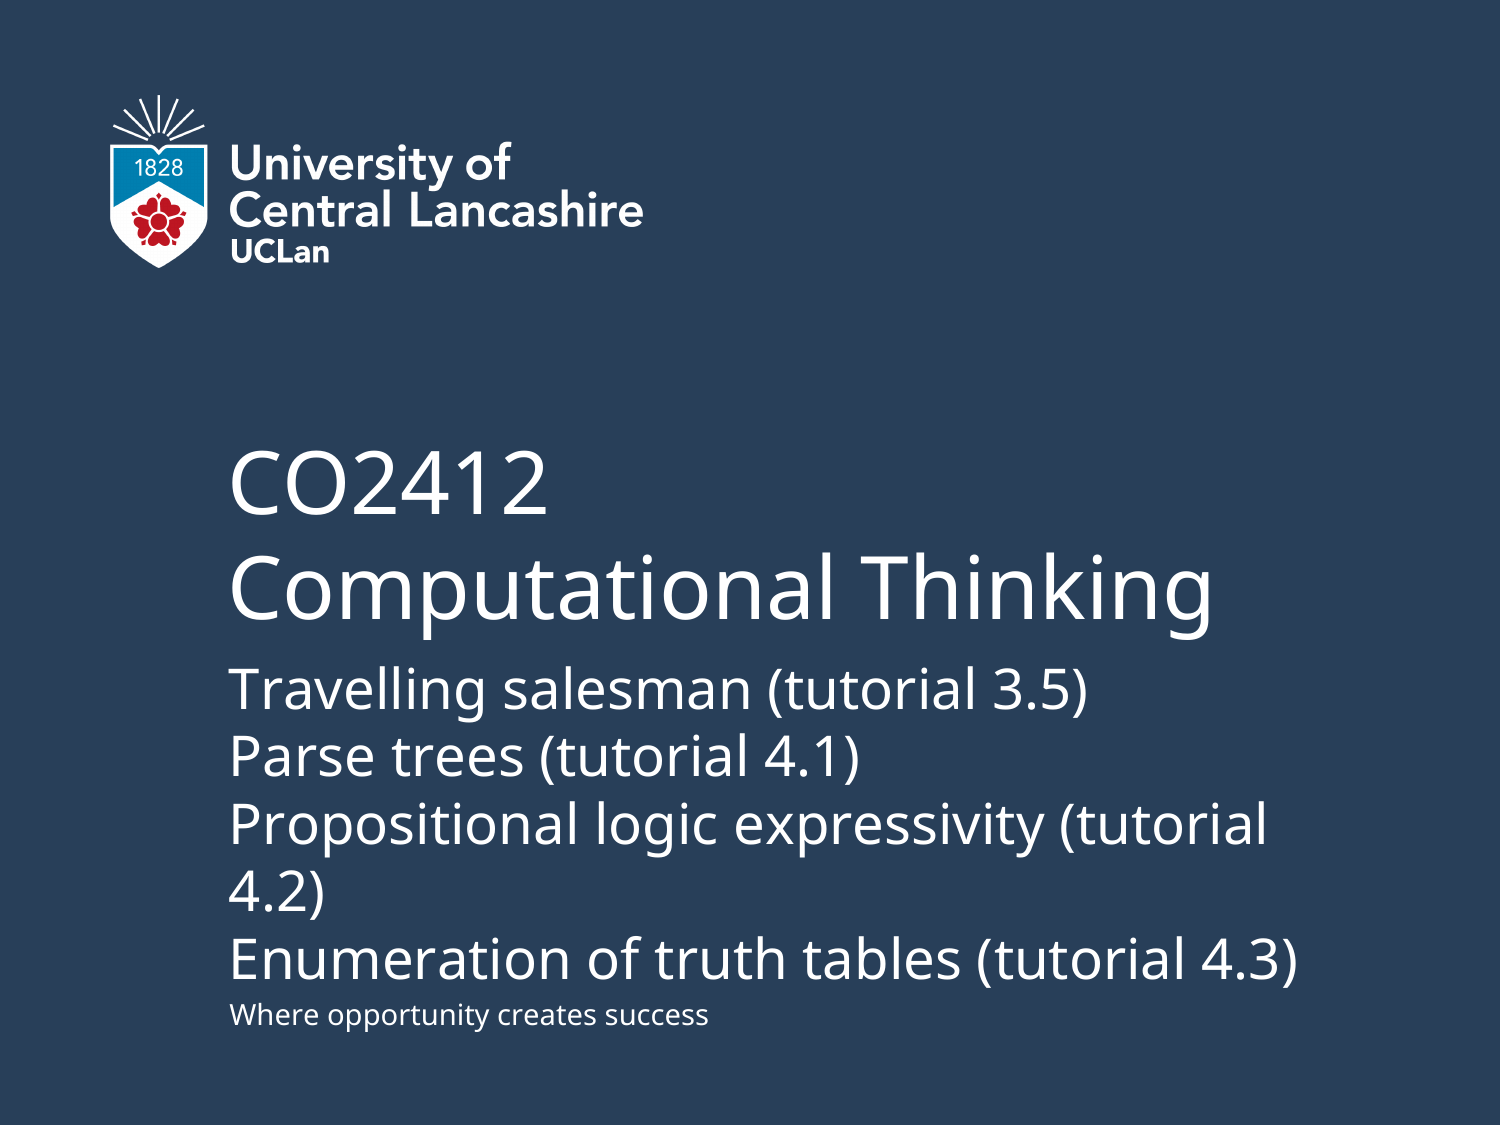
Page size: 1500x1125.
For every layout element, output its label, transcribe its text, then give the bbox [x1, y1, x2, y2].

text_box CO2412 Computational Thinking [212, 411, 1341, 653]
text_box Travelling salesman (tutorial 3.5) Parse trees (tutorial 4.1) Propositional logic expressivity (tutorial 4.2) Enumeration of truth tables (tutorial 4.3) [214, 701, 1394, 943]
picture [110, 95, 643, 268]
